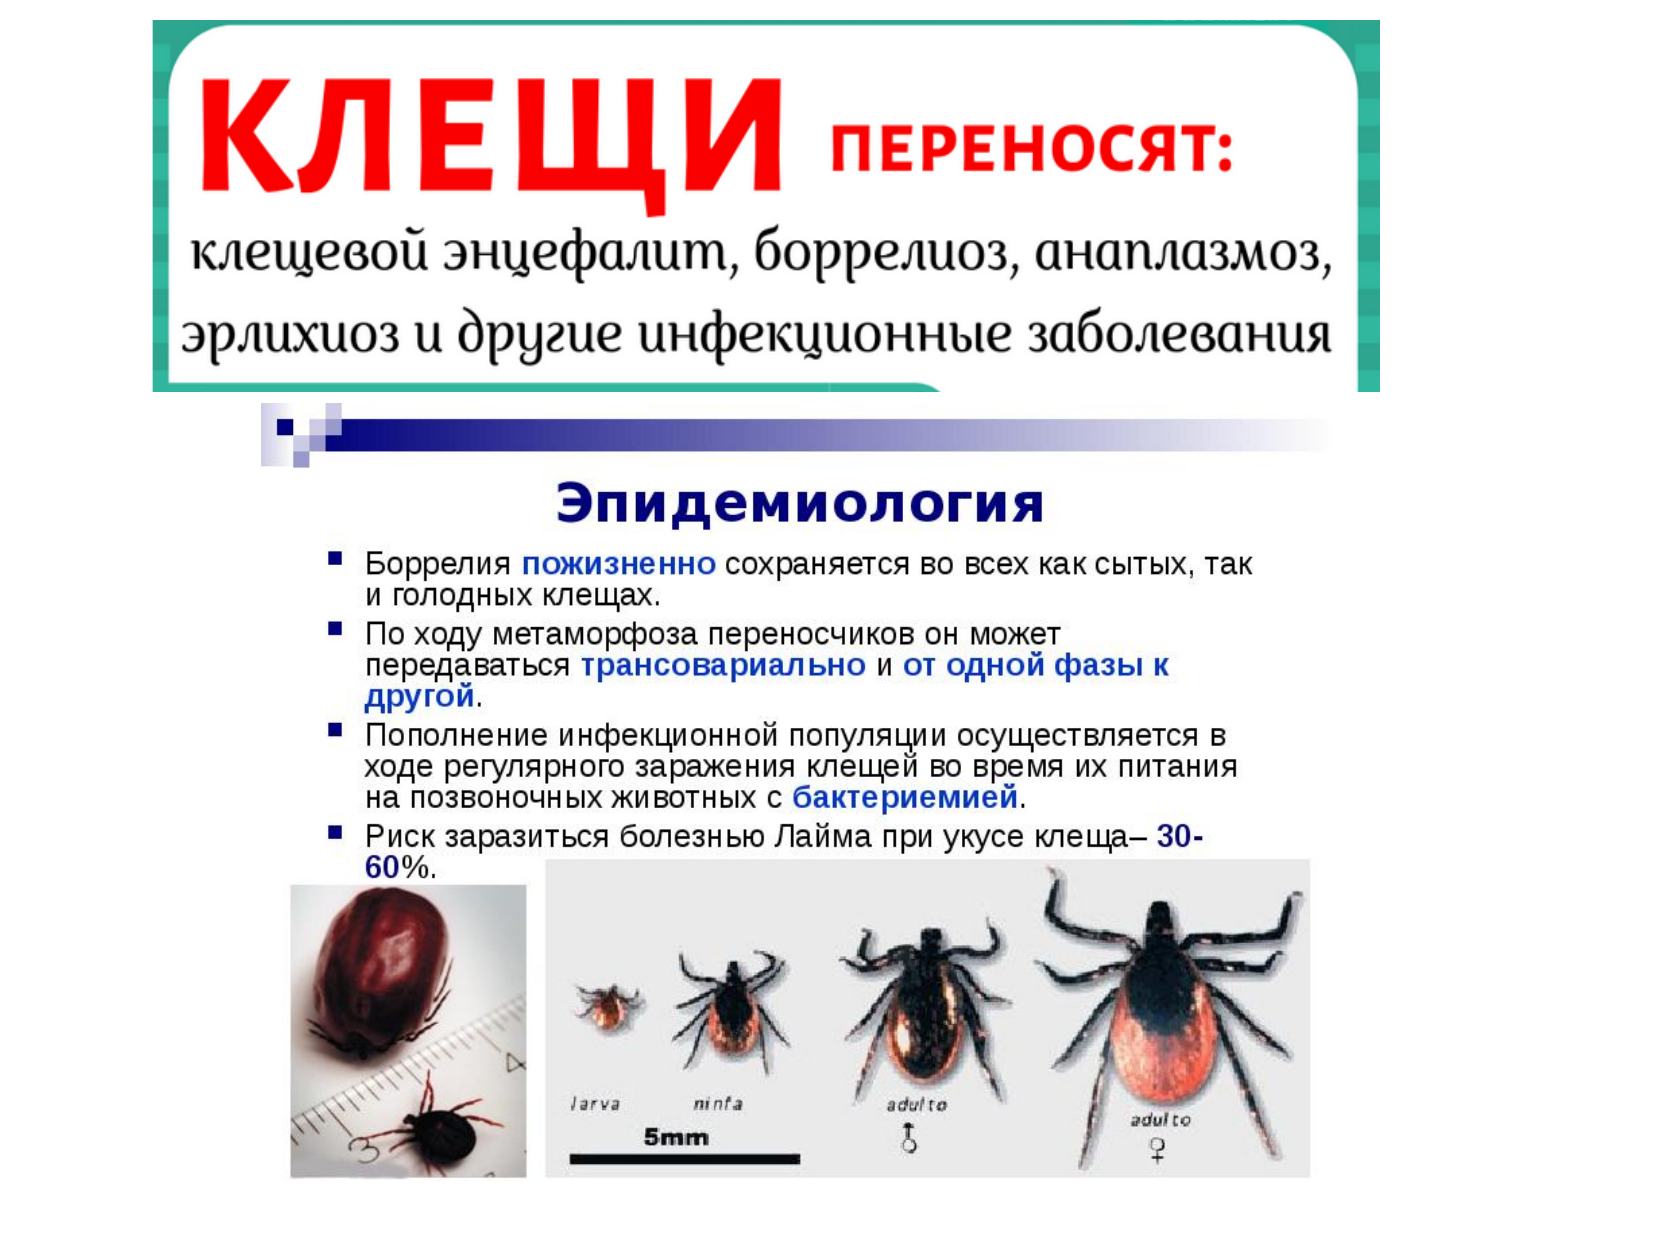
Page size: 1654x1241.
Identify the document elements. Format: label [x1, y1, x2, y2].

picture [152, 20, 1380, 392]
picture [261, 403, 1340, 1213]
